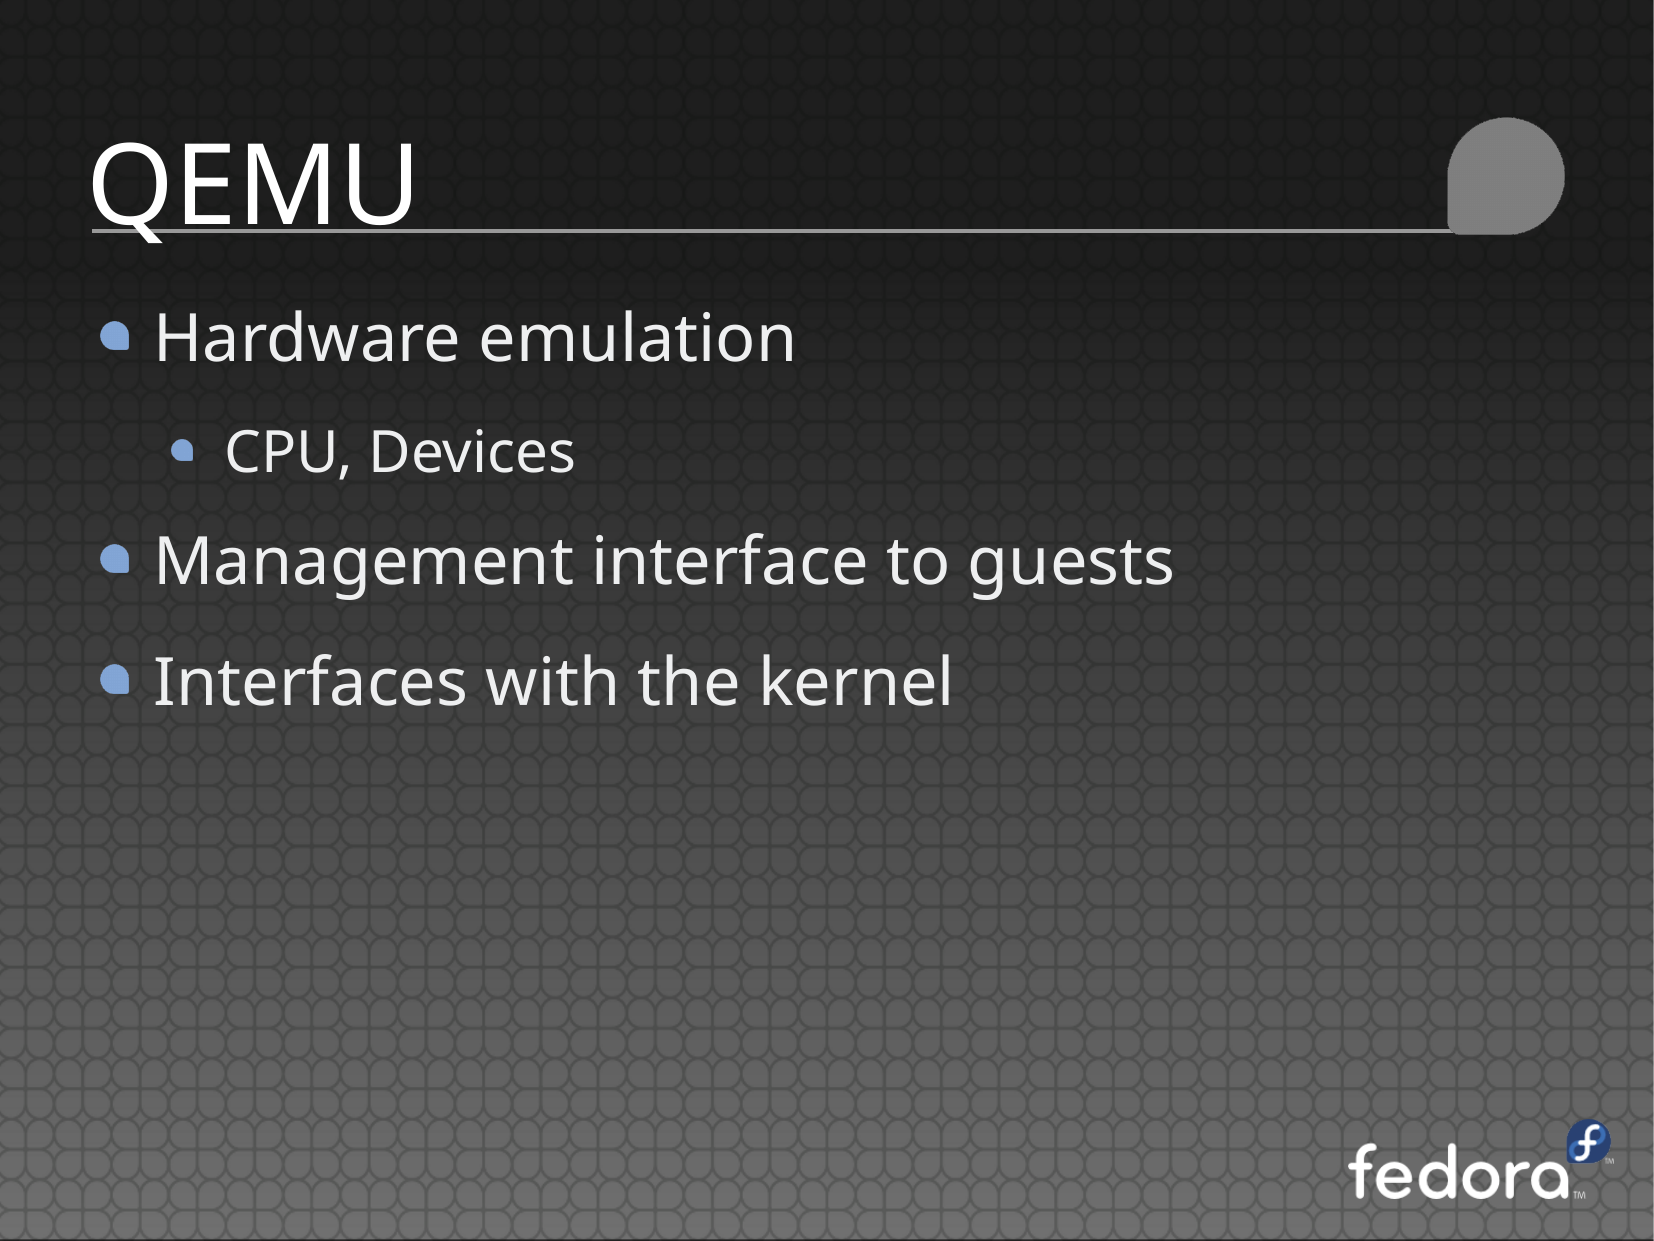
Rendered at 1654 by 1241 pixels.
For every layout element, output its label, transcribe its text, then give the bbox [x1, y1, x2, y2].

list Hardware emulation CPU, Devices Management interface to guests Interfaces with the kernel [82, 290, 1571, 1109]
title QEMU [86, 112, 1576, 249]
picture [0, 0, 1654, 1241]
